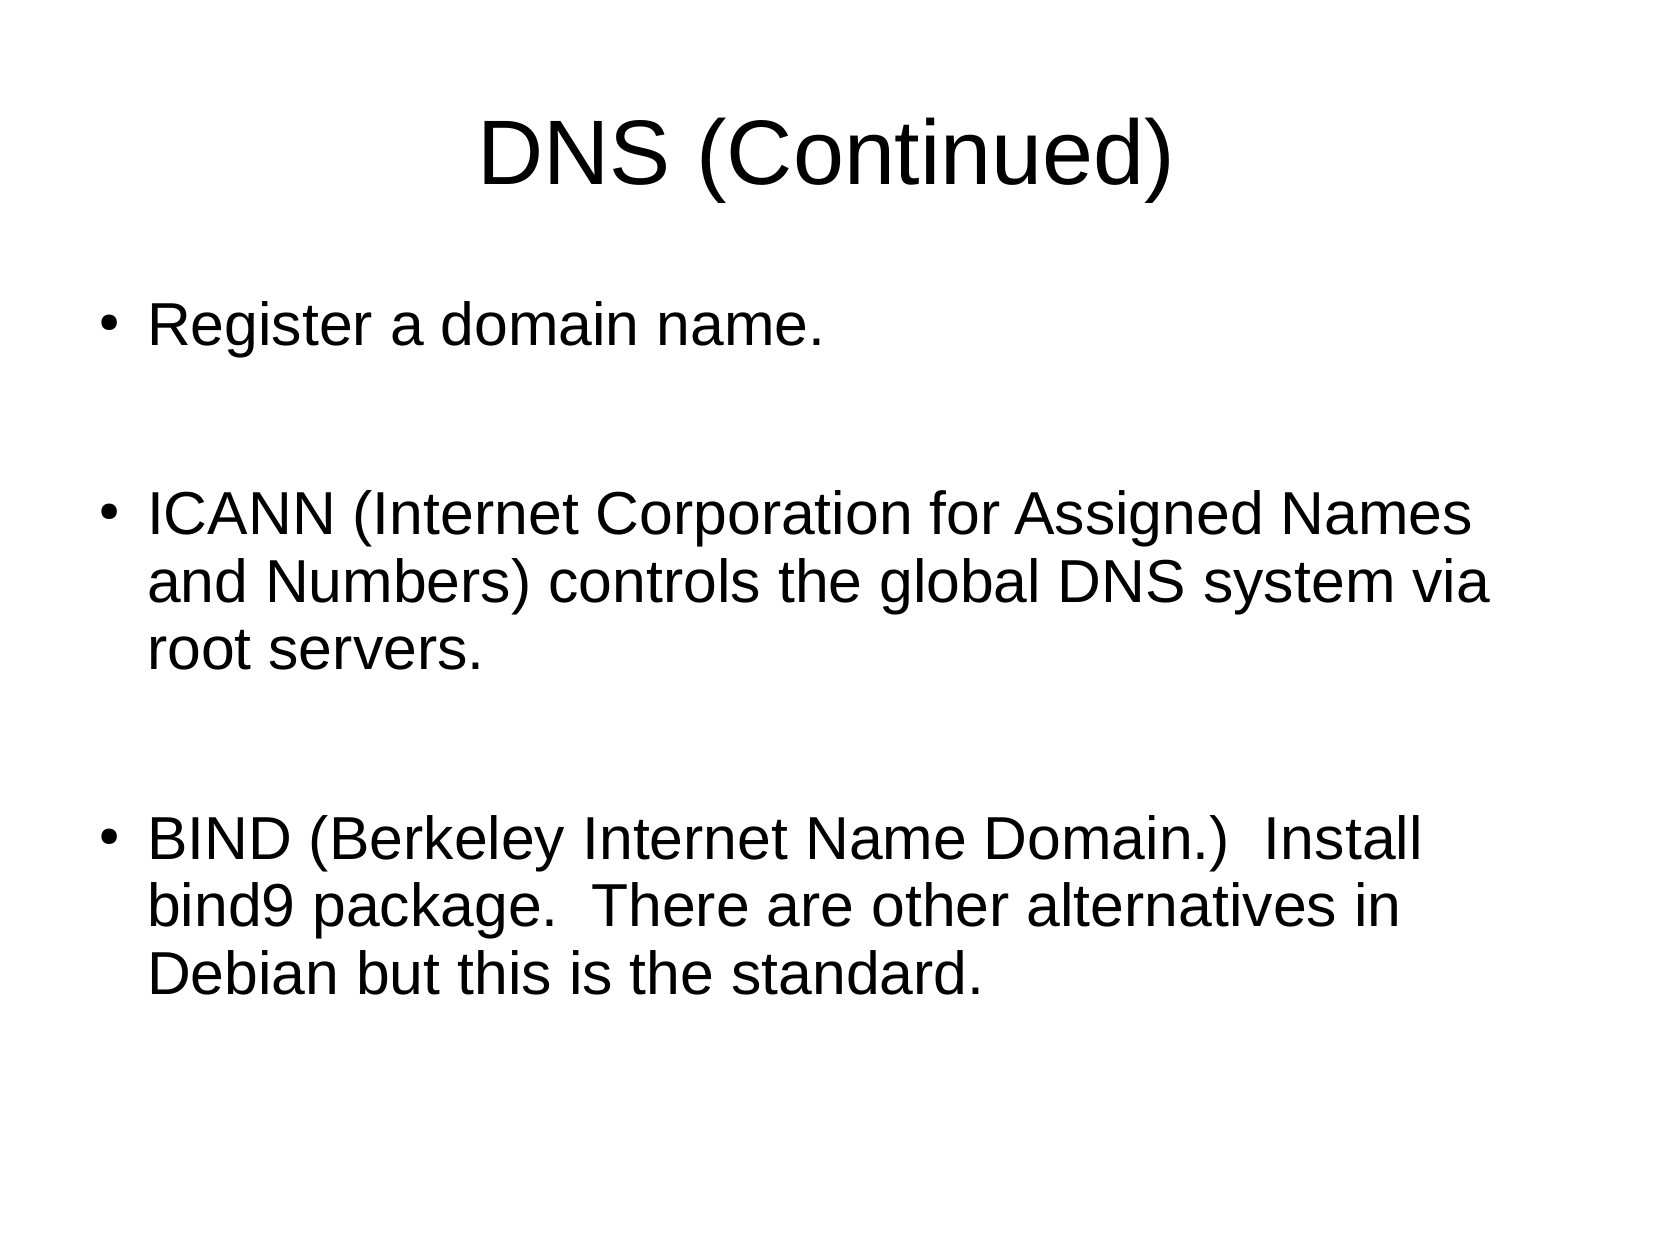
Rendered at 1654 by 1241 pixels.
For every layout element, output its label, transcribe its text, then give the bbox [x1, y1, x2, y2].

list Register a domain name. ICANN (Internet Corporation for Assigned Names and Numbers) controls the global DNS system via root servers. BIND (Berkeley Internet Name Domain.) Install bind9 package. There are other alternatives in Debian but this is the standard. [82, 290, 1571, 1010]
title DNS (Continued) [82, 49, 1571, 257]
